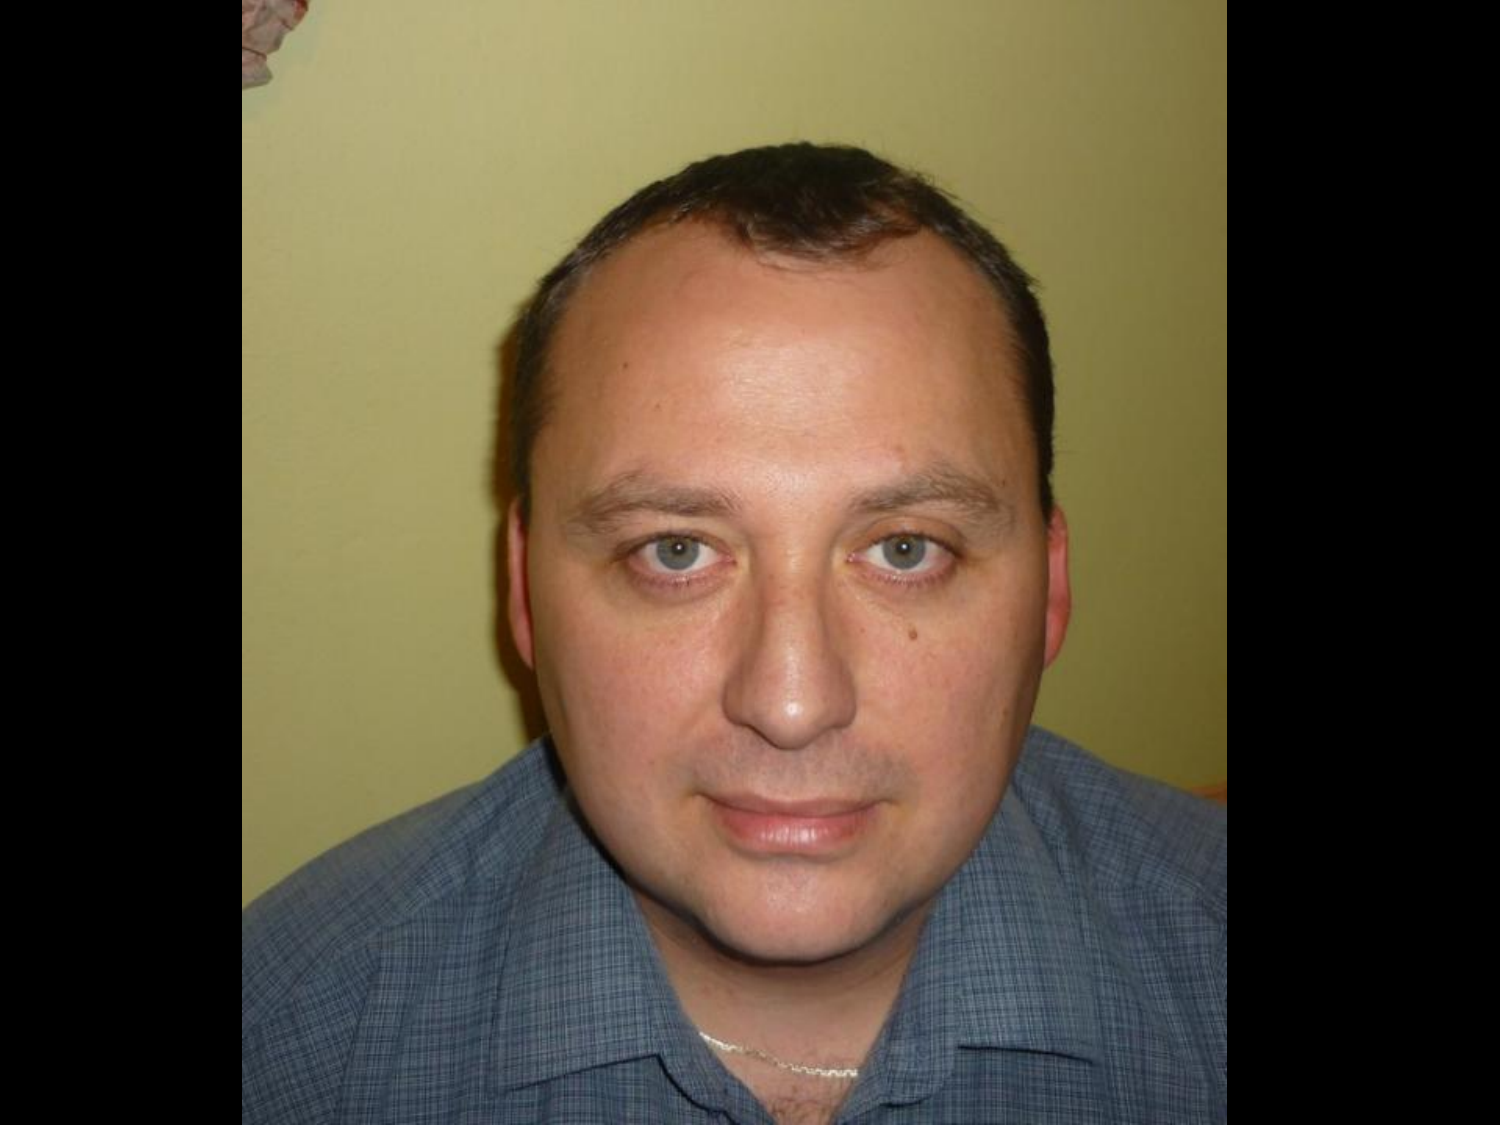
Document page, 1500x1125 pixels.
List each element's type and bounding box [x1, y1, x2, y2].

picture [242, 0, 1227, 1125]
